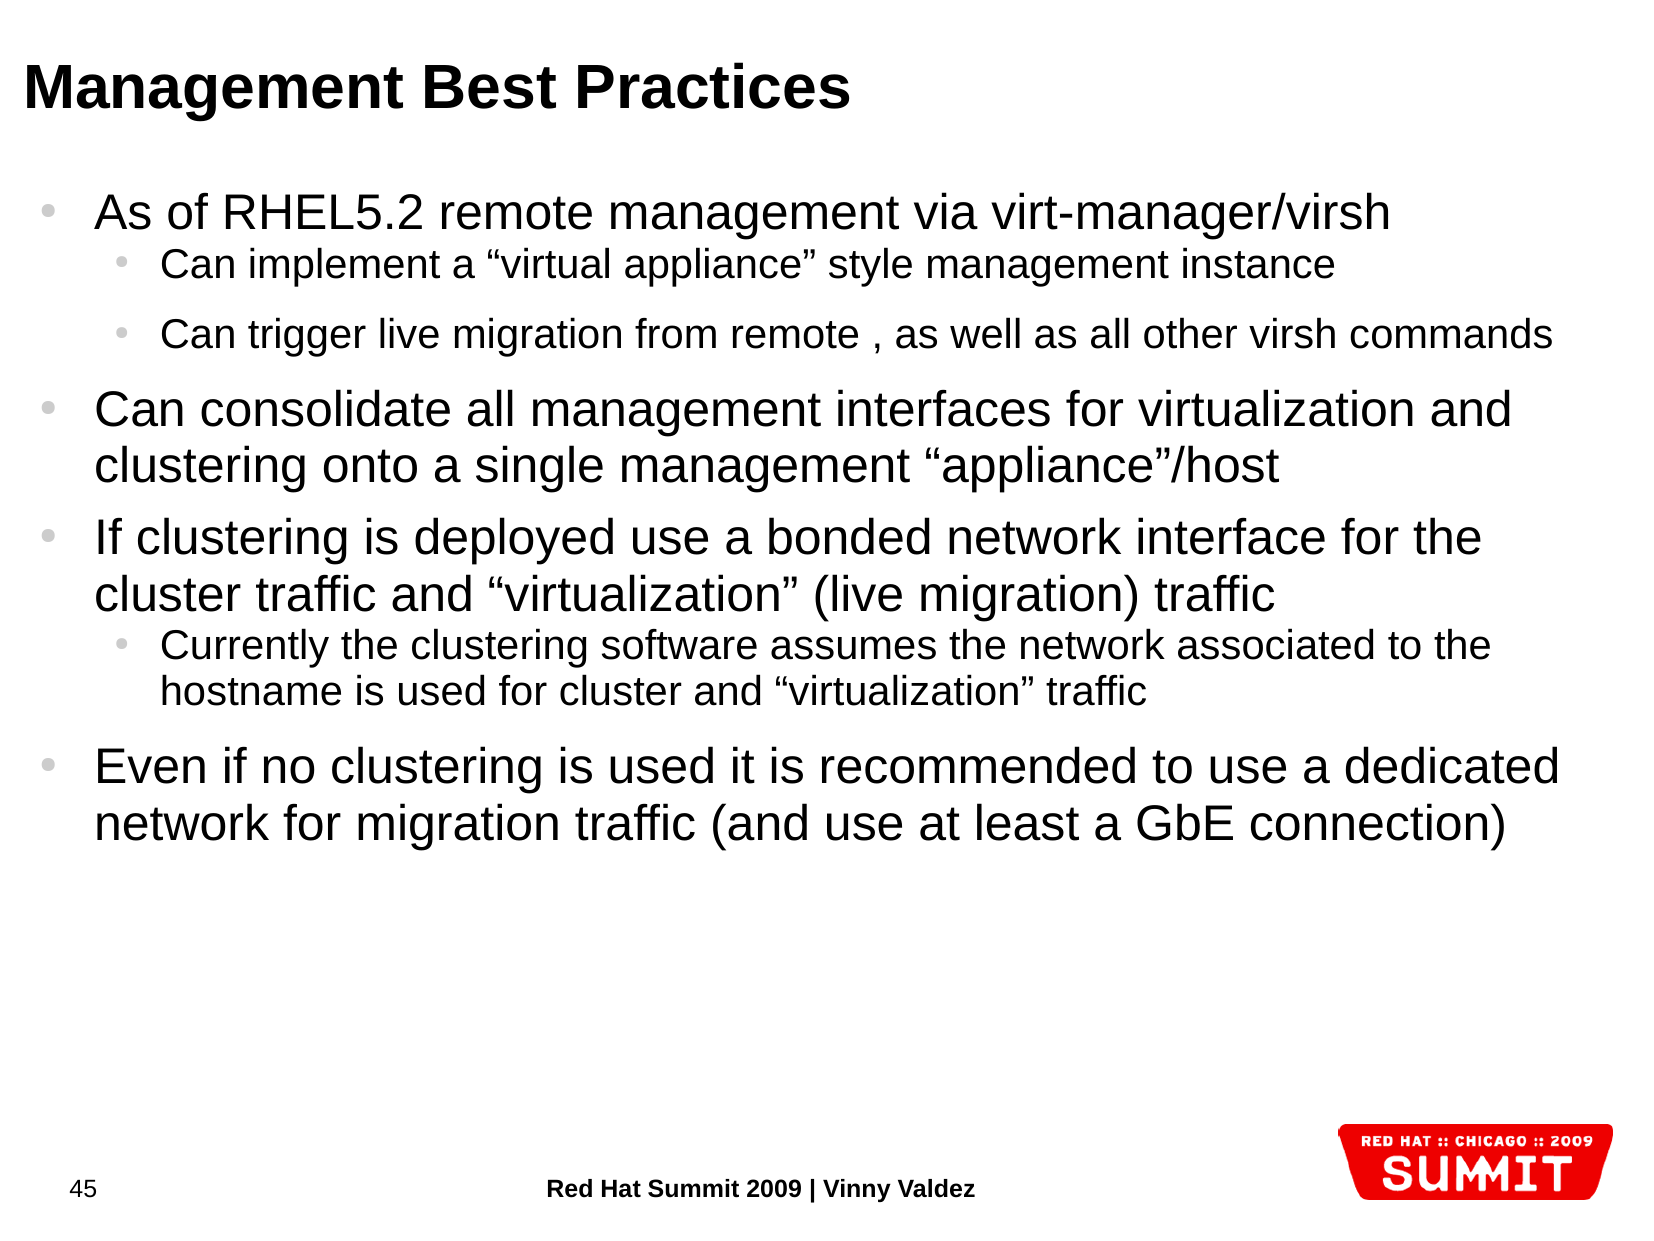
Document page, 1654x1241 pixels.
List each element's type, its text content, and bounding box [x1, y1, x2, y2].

picture [1338, 1124, 1613, 1200]
list As of RHEL5.2 remote management via virt-manager/virsh Can implement a “virtual appliance” style management instance Can trigger live migration from remote , as well as all other virsh commands Can consolidate all management interfaces for virtualization and clustering onto a single management “appliance”/host If clustering is deployed use a bonded network interface for the cluster traffic and “virtualization” (live migration) traffic Currently the clustering software assumes the network associated to the hostname is used for cluster and “virtualization” traffic Even if no clustering is used it is recommended to use a dedicated network for migration traffic (and use at least a GbE connection) [39, 184, 1588, 1091]
title Management Best Practices [23, 31, 1429, 142]
